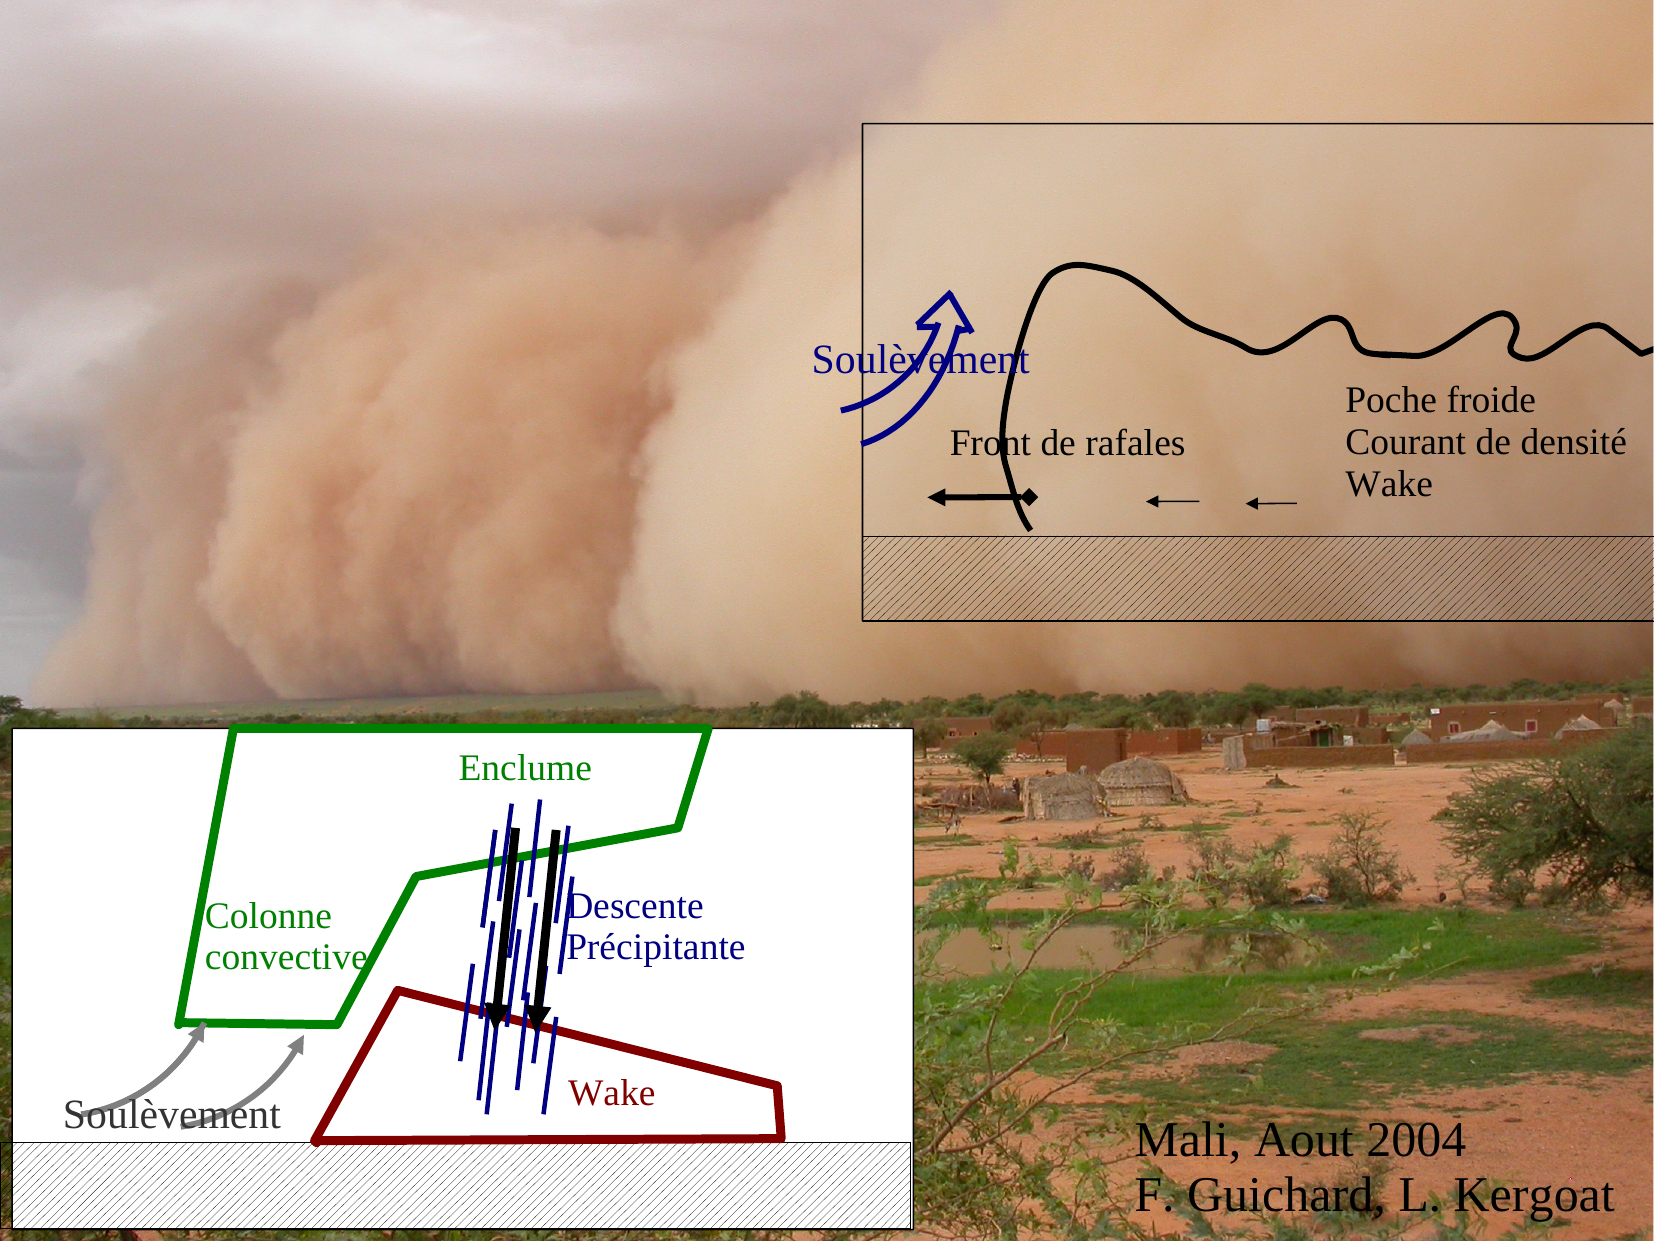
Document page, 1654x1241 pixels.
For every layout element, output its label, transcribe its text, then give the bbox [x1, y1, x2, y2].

text_box [323, 996, 776, 1136]
text_box [925, 300, 964, 336]
text_box Colonne convective [204, 894, 378, 999]
text_box [515, 863, 519, 887]
text_box Descente Précipitante [566, 884, 759, 971]
text_box [862, 385, 929, 440]
text_box [503, 857, 548, 1016]
text_box Front de rafales [949, 422, 1186, 465]
text_box Wake [568, 1071, 657, 1115]
picture [0, 0, 1654, 1241]
text_box [862, 385, 888, 400]
text_box [185, 918, 345, 1020]
text_box Poche froide Courant de densité Wake [1345, 379, 1628, 508]
text_box Soulèvement [63, 1091, 282, 1140]
text_box [543, 728, 914, 1142]
text_box Mali, Aout 2004 F. Guichard, L. Kergoat [1134, 1112, 1616, 1225]
text_box Enclume [458, 746, 593, 790]
text_box [208, 733, 701, 936]
text_box [862, 123, 1654, 355]
text_box [12, 728, 504, 1142]
text_box [862, 268, 1654, 535]
text_box Soulèvement [811, 336, 1031, 385]
